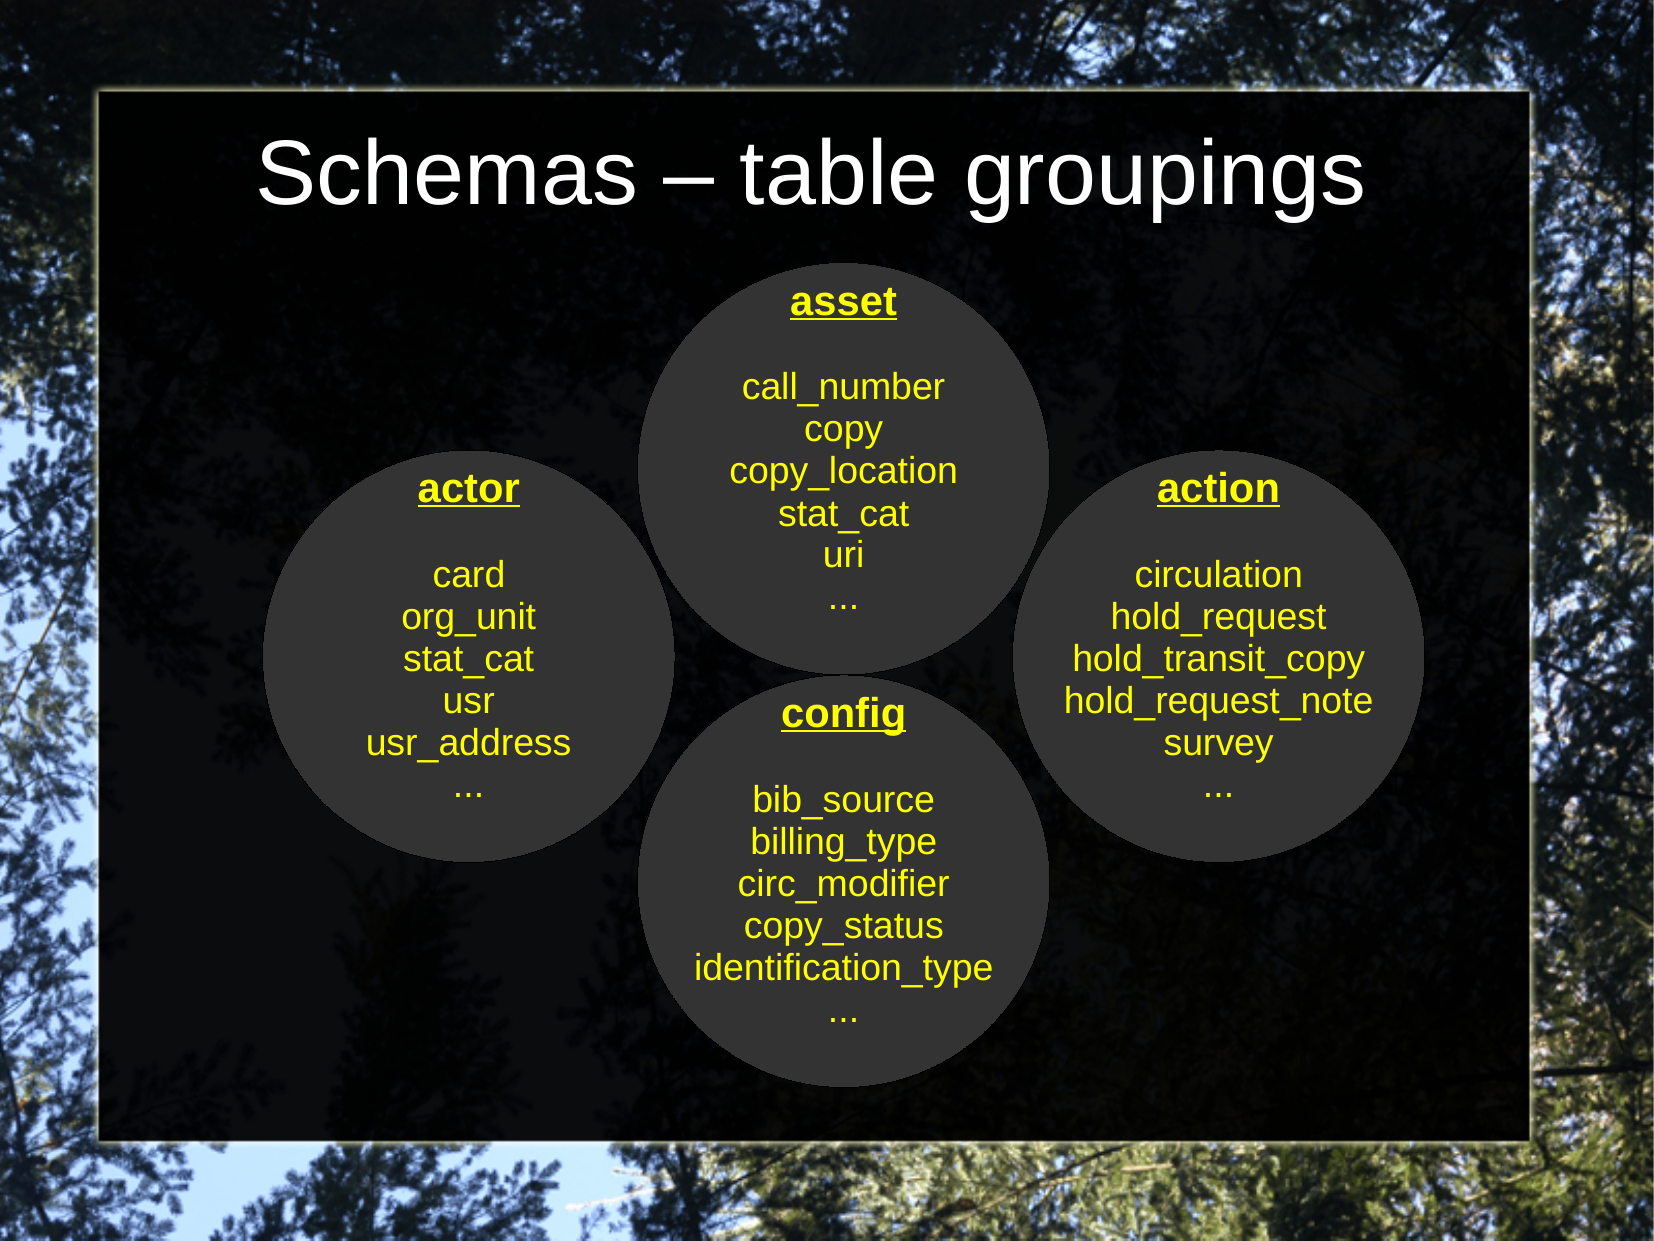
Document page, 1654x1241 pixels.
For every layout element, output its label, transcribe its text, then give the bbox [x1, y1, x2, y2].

text_box actor card org_unit stat_cat usr usr_address ... [262, 450, 676, 863]
text_box action circulation hold_request hold_transit_copy hold_request_note survey ... [1012, 449, 1426, 863]
title Schemas – table groupings [88, 88, 1536, 257]
text_box asset call_number copy copy_location stat_cat uri ... [637, 262, 1051, 675]
picture [0, 0, 1654, 1241]
text_box config bib_source billing_type circ_modifier copy_status identification_type ... [637, 674, 1051, 1088]
